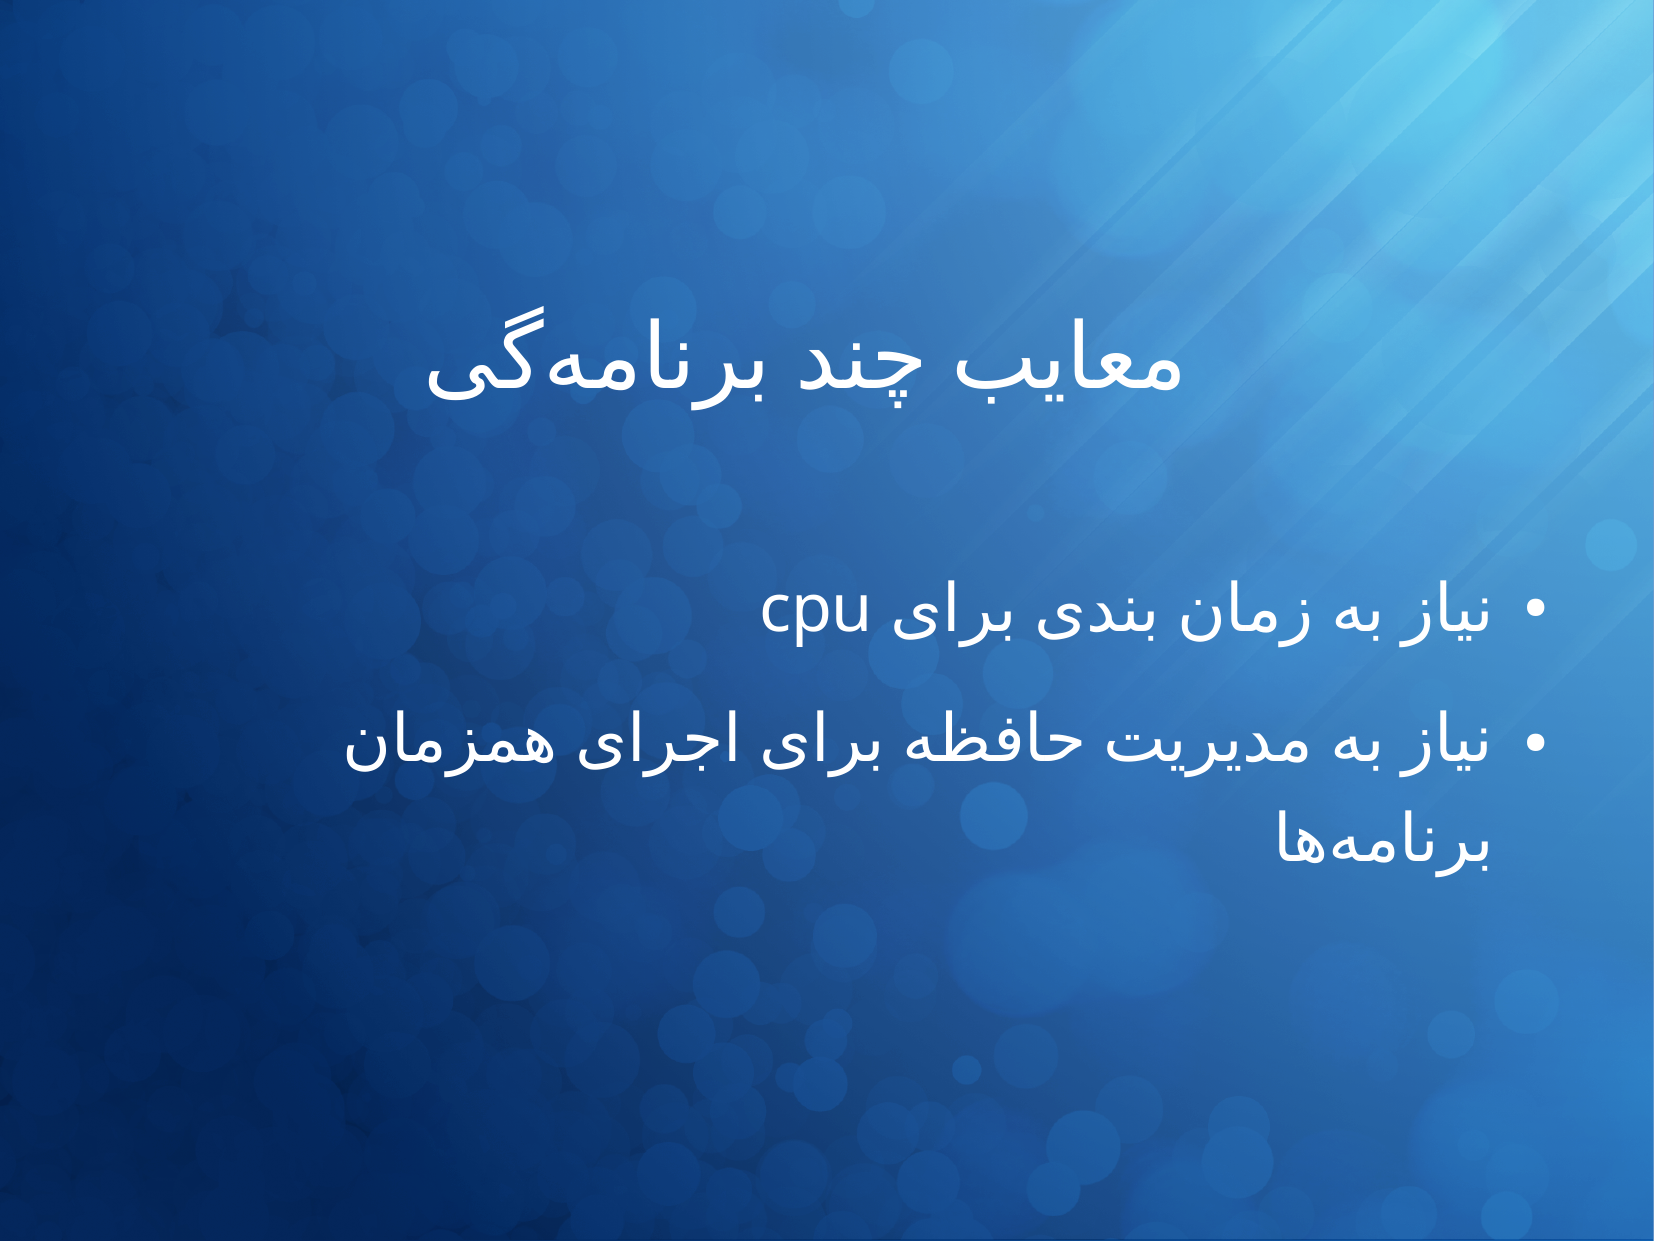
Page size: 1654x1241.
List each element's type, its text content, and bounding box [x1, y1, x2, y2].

picture [0, 0, 1654, 1241]
title معایب چند برنامه‌گی [112, 282, 1501, 451]
list نیاز به زمان بندی برای cpu نیاز به مدیریت حافظه برای اجرای همزمان برنامه‌ها [112, 545, 1566, 889]
